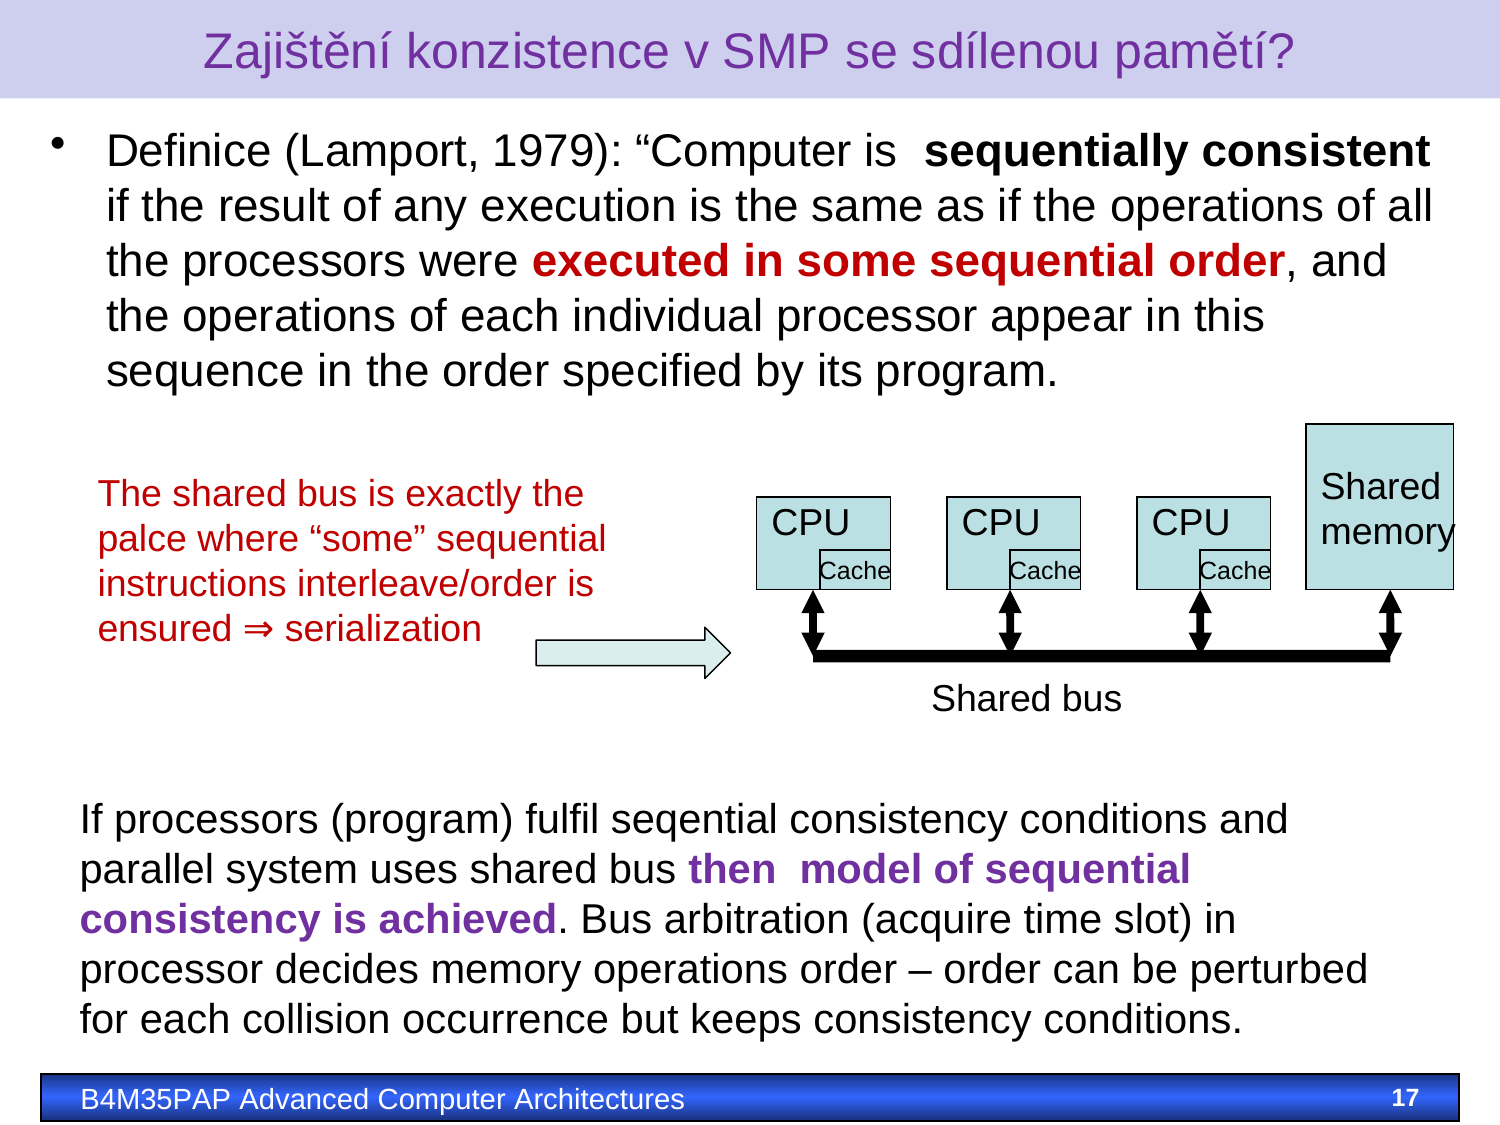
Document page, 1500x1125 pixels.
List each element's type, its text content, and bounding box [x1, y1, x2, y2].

text_box Shared memory [1305, 424, 1454, 590]
text_box Cache [1200, 550, 1271, 590]
title Zajištění konzistence v SMP se sdílenou pamětí? [0, 0, 1500, 99]
text_box If processors (program) fulfil seqential consistency conditions and parallel system uses shared bus then model of sequential consistency is achieved. Bus arbitration (acquire time slot) in processor decides memory operations order – order can be perturbed for each collision occurrence but keeps consistency conditions. [64, 784, 1436, 1046]
text_box Definice (Lamport, 1979): “Computer is sequentially consistent if the result of any execution is the same as if the operations of all the processors were executed in some sequential order, and the operations of each individual processor appear in this sequence in the order specified by its program. [35, 113, 1477, 433]
text_box CPU [1136, 497, 1271, 590]
text_box The shared bus is exactly the palce where “some” sequential instructions interleave/order is ensured ⇒ serialization [82, 461, 664, 657]
text_box CPU [756, 497, 891, 590]
text_box Cache [820, 550, 891, 590]
text_box CPU [946, 497, 1081, 590]
text_box Cache [1010, 550, 1081, 590]
text_box [536, 627, 731, 679]
text_box Shared bus [916, 666, 1138, 727]
